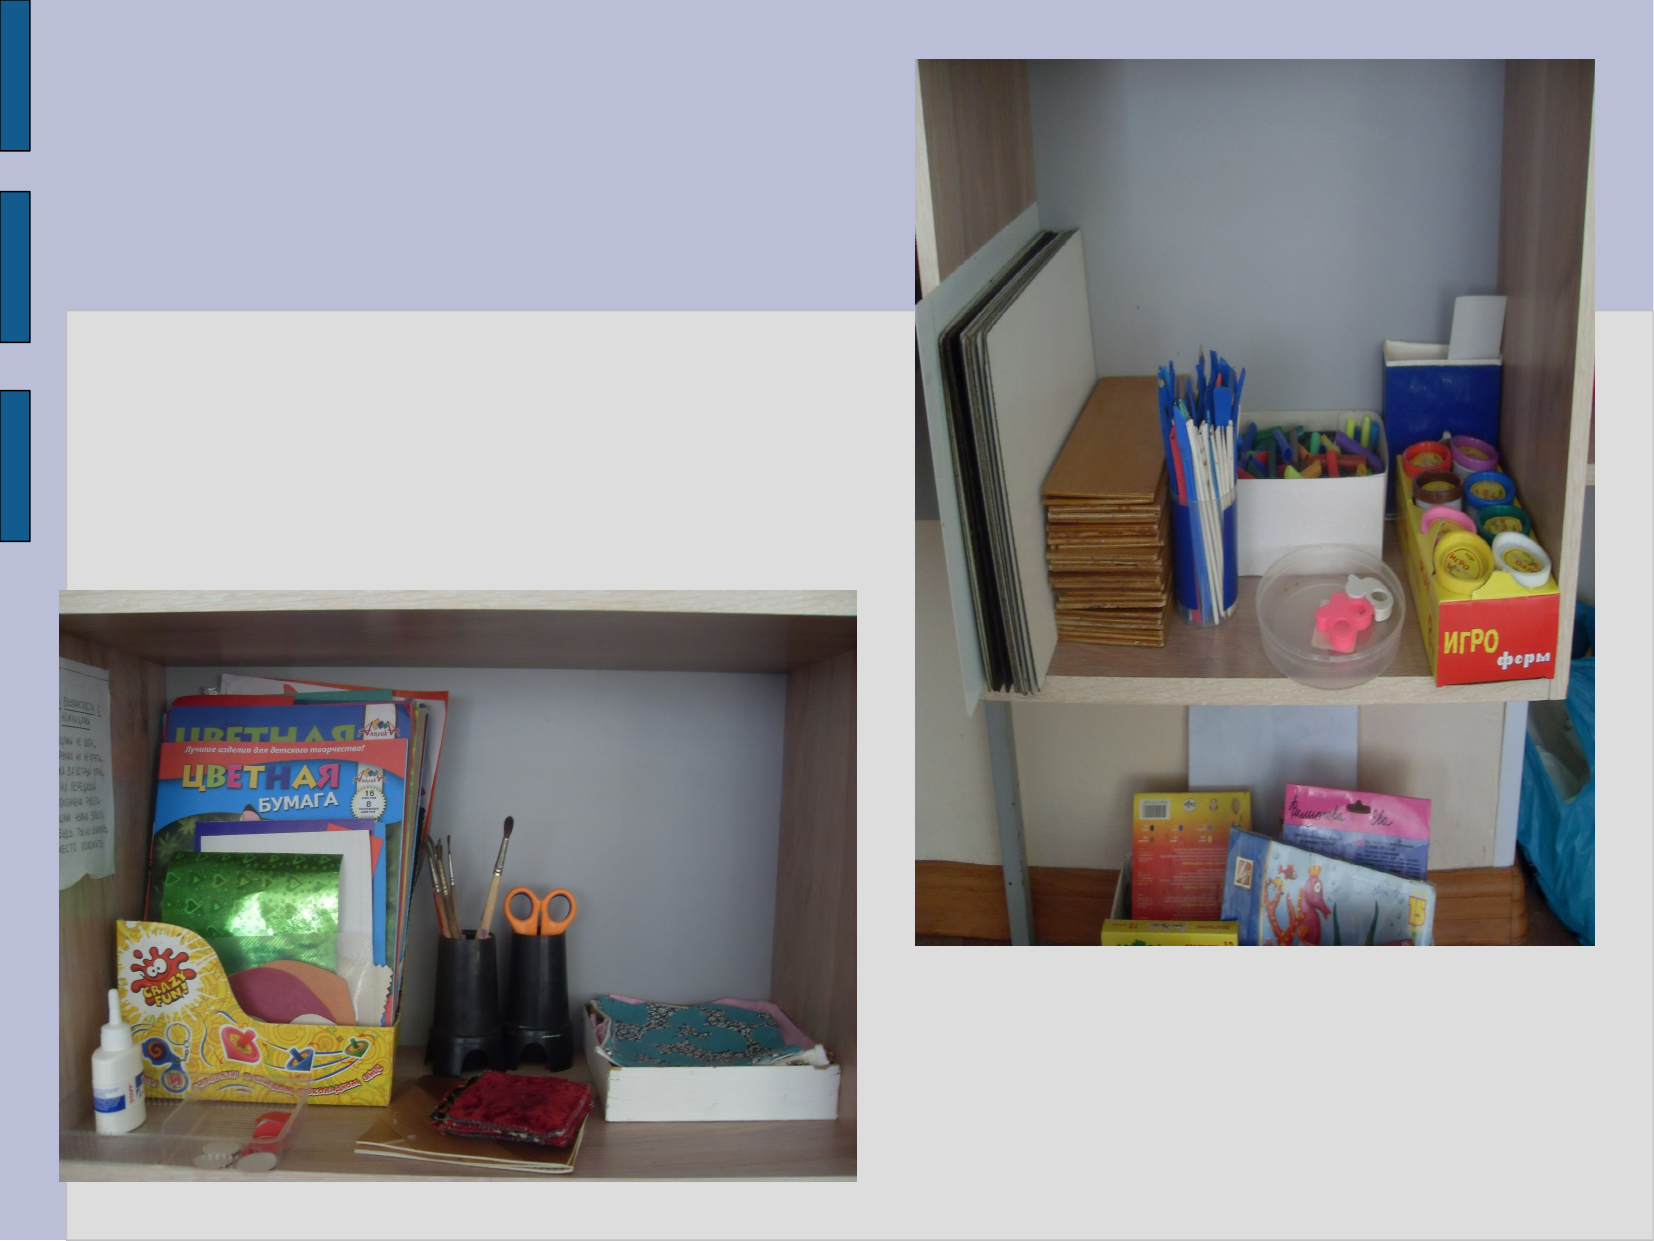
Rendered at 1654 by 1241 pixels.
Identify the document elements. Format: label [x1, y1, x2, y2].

picture [59, 590, 857, 1182]
picture [915, 59, 1595, 946]
picture [1557, 837, 1565, 855]
